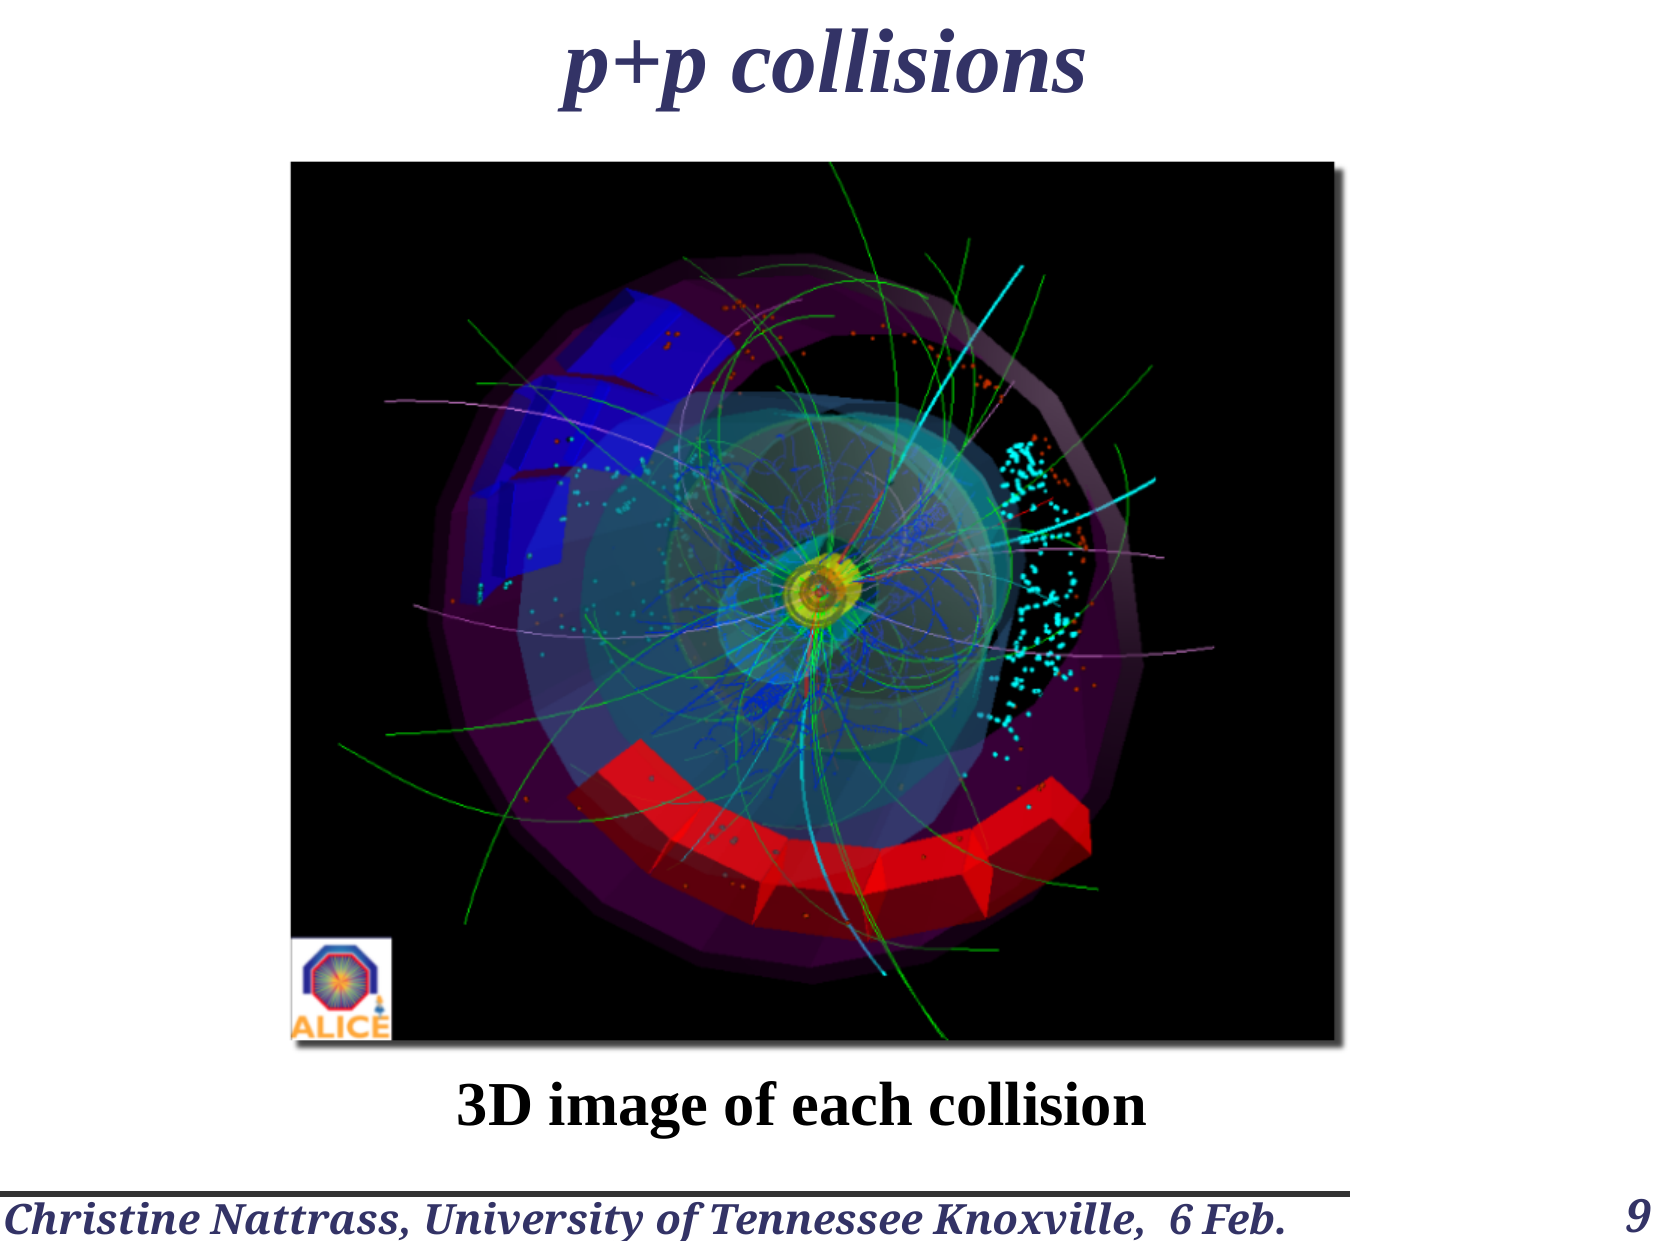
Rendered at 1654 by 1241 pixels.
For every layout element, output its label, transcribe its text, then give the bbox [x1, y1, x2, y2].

picture [222, 159, 1423, 1060]
text_box 3D image of each collision [442, 1061, 1193, 1146]
title p+p collisions [82, 11, 1571, 113]
